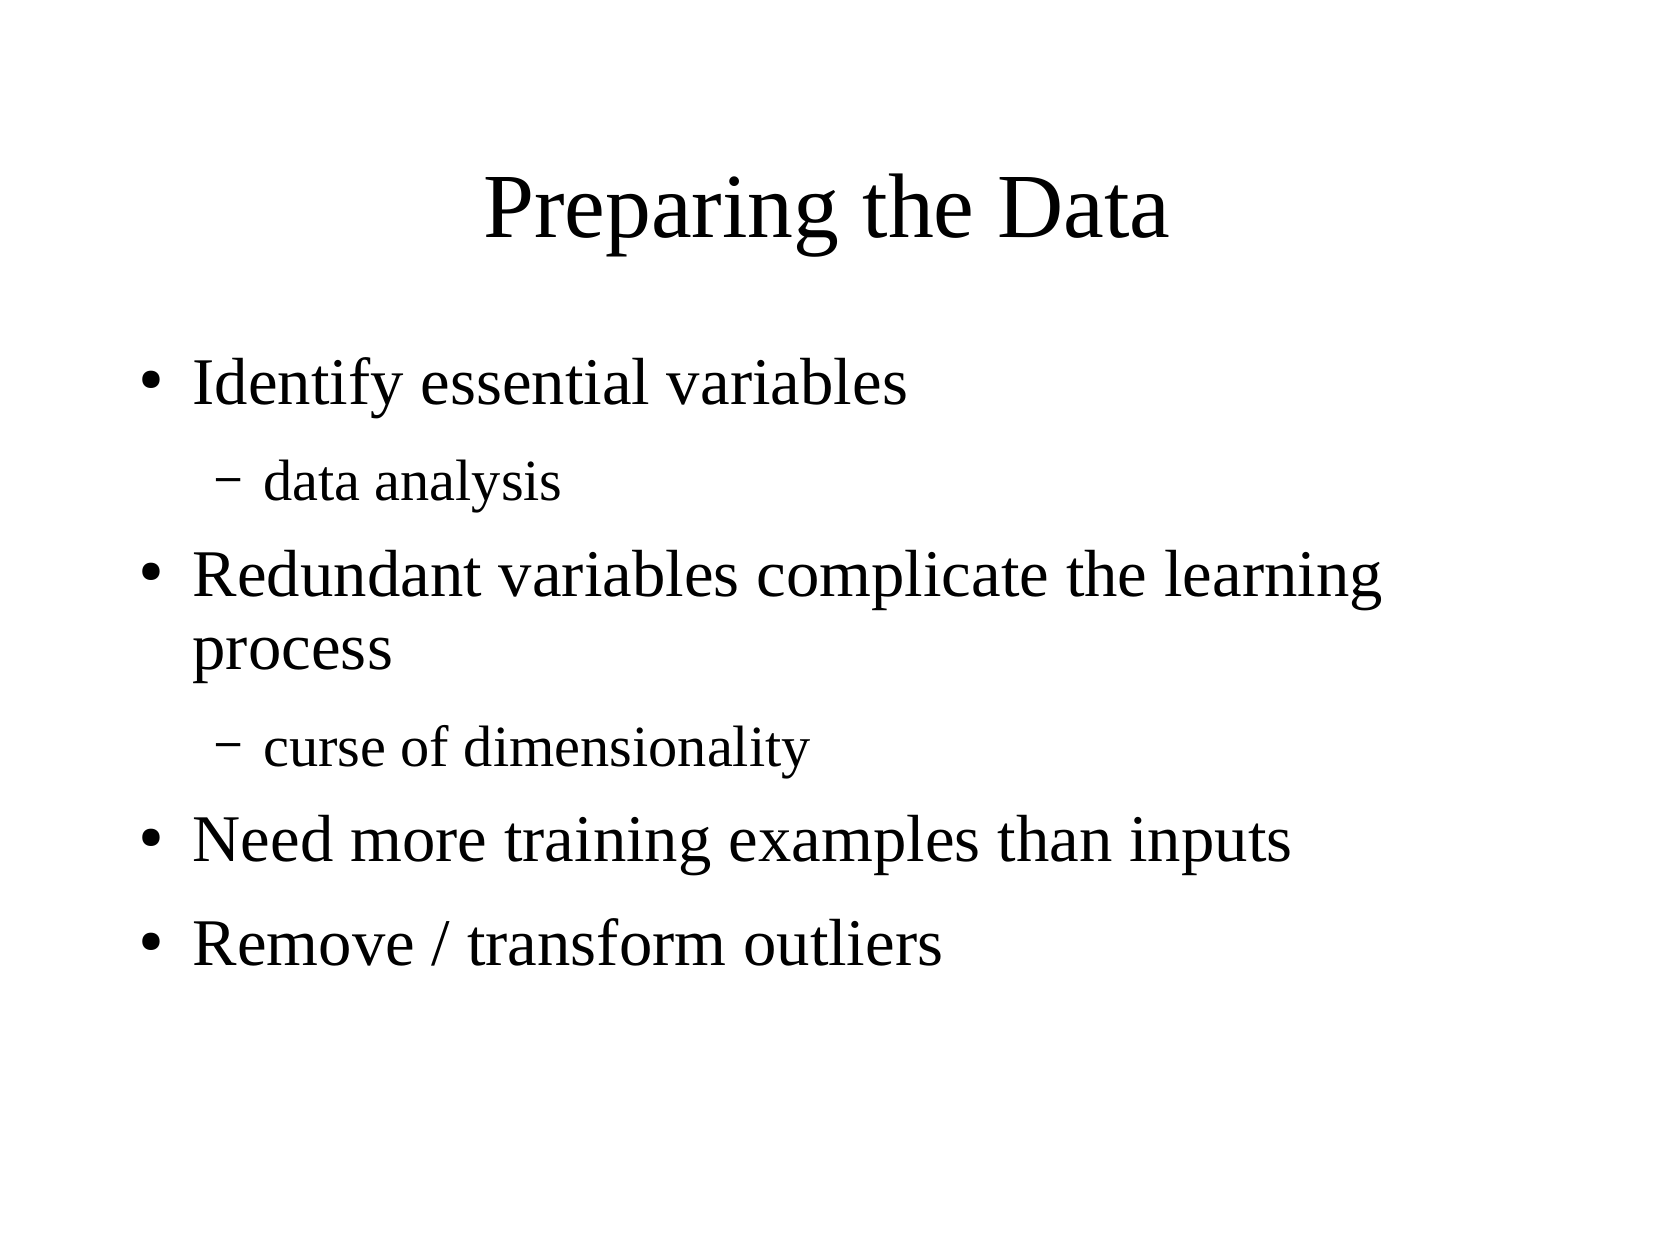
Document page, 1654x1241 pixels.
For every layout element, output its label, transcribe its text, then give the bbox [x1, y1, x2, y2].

title Preparing the Data [121, 102, 1534, 311]
list Identify essential variables data analysis Redundant variables complicate the learning process curse of dimensionality Need more training examples than inputs Remove / transform outliers [121, 344, 1534, 1127]
